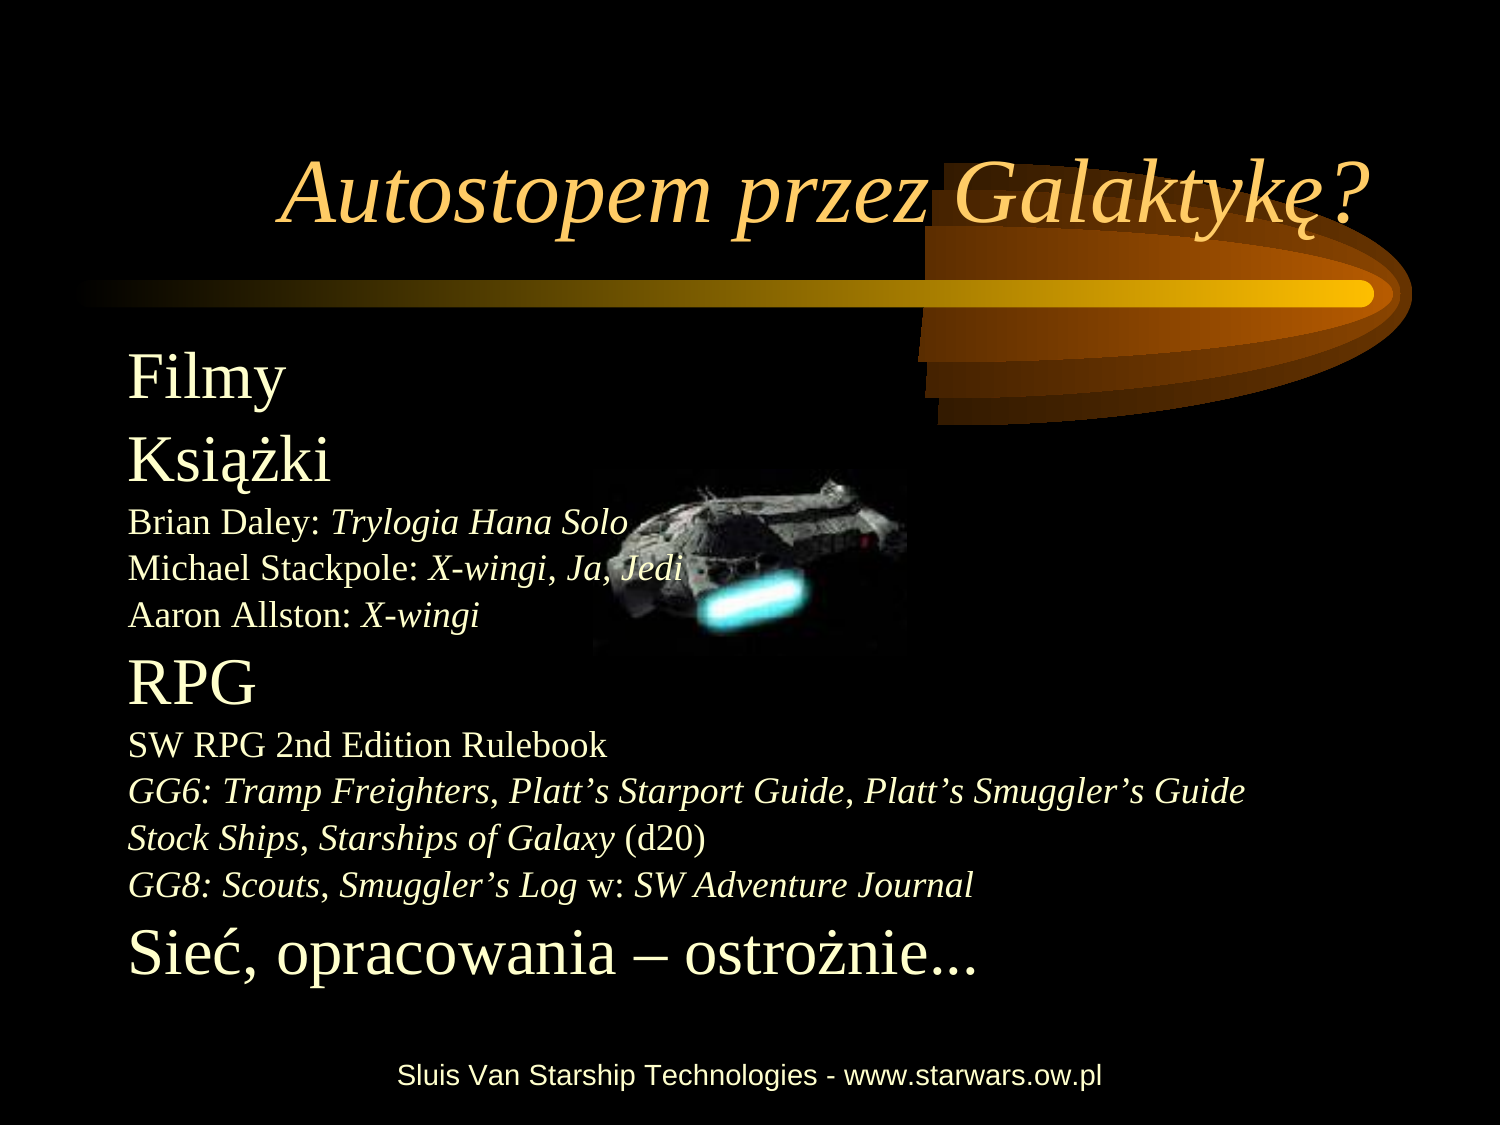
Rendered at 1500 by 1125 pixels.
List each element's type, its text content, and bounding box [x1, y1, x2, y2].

list Filmy Książki Brian Daley: Trylogia Hana Solo Michael Stackpole: X-wingi, Ja, Jedi Aaron Allston: X-wingi RPG SW RPG 2nd Edition Rulebook GG6: Tramp Freighters, Platt’s Starport Guide, Platt’s Smuggler’s Guide Stock Ships, Starships of Galaxy (d20) GG8: Scouts, Smuggler’s Log w: SW Adventure Journal Sieć, opracowania – ostrożnie... [112, 337, 1388, 1039]
title Autostopem przez Galaktykę? [112, 62, 1388, 250]
